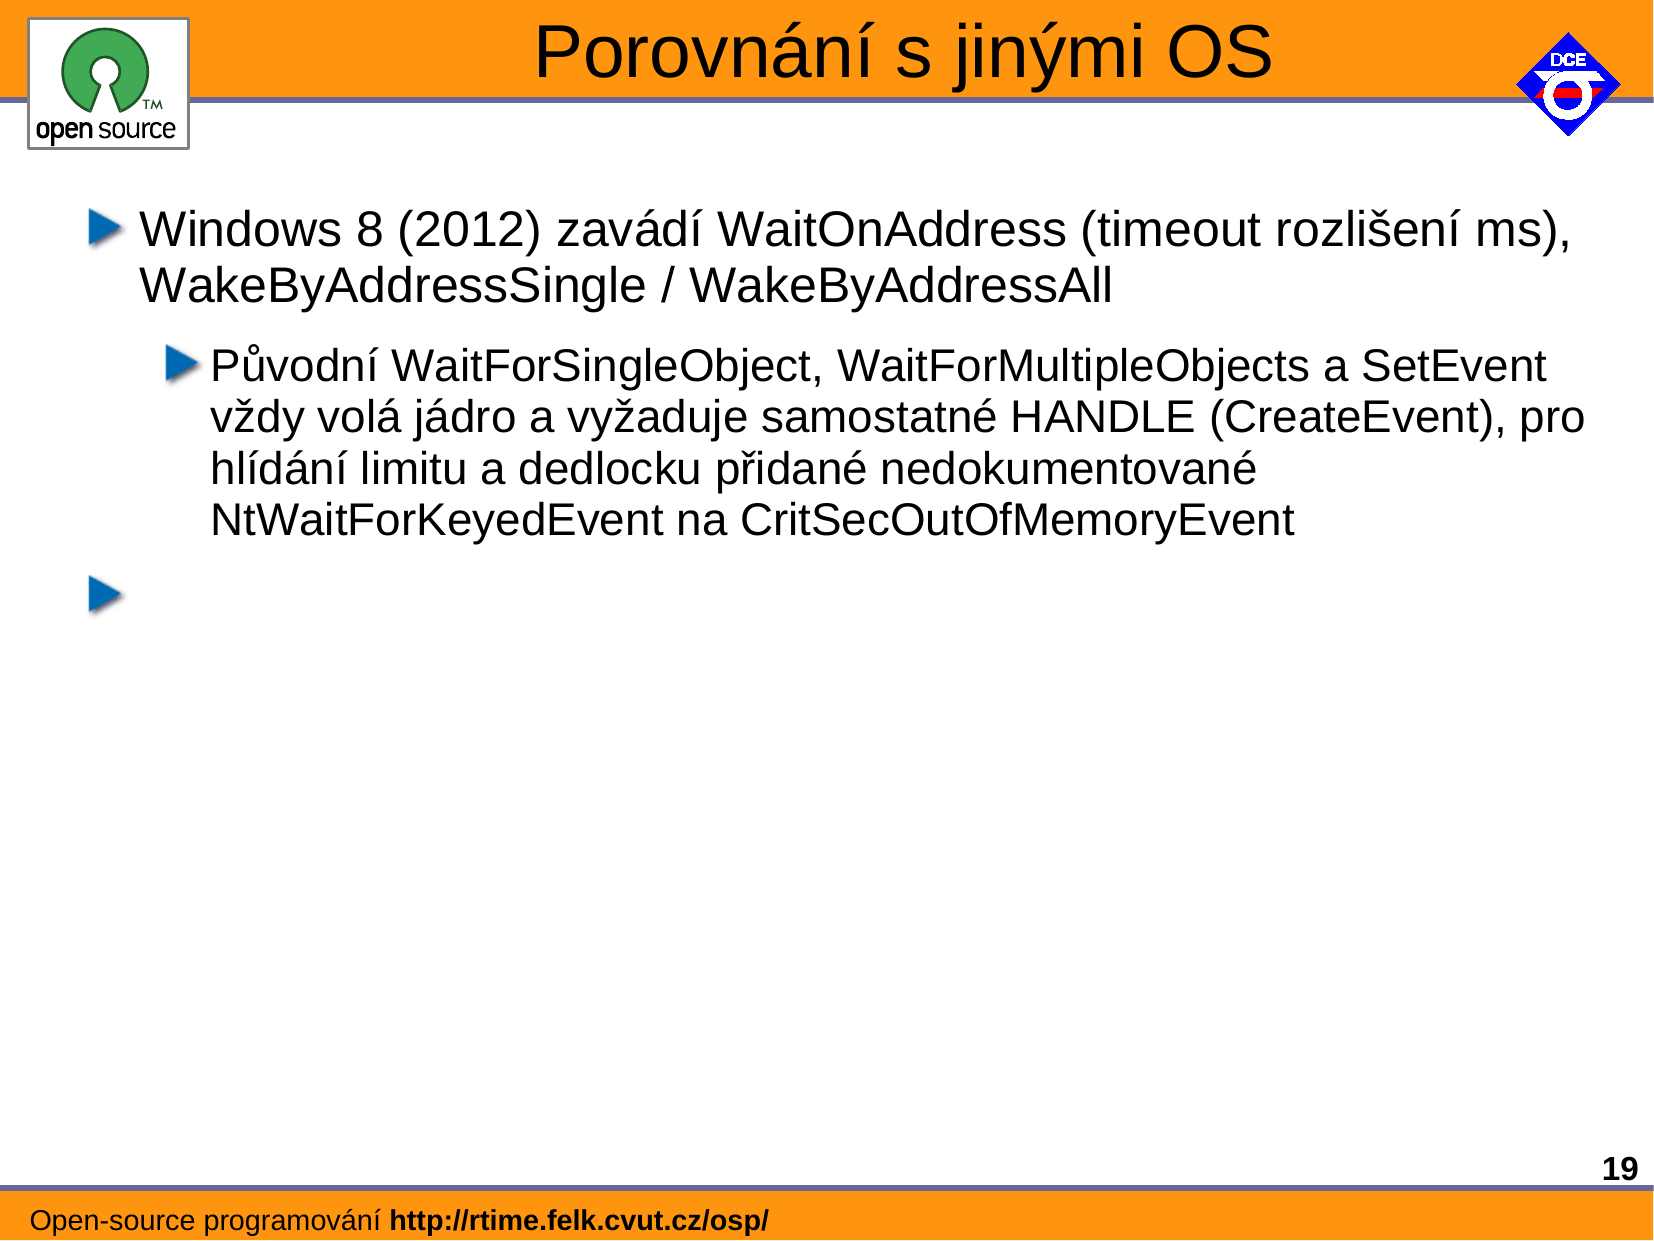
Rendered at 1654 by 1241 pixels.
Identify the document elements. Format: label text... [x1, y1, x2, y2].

title Porovnání s jinými OS [178, 4, 1631, 98]
list Windows 8 (2012) zavádí WaitOnAddress (timeout rozlišení ms), WakeByAddressSingle / WakeByAddressAll Původní WaitForSingleObject, WaitForMultipleObjects a SetEvent vždy volá jádro a vyžaduje samostatné HANDLE (CreateEvent), pro hlídání limitu a dedlocku přidané nedokumentované NtWaitForKeyedEvent na CritSecOutOfMemoryEvent [68, 201, 1592, 1118]
